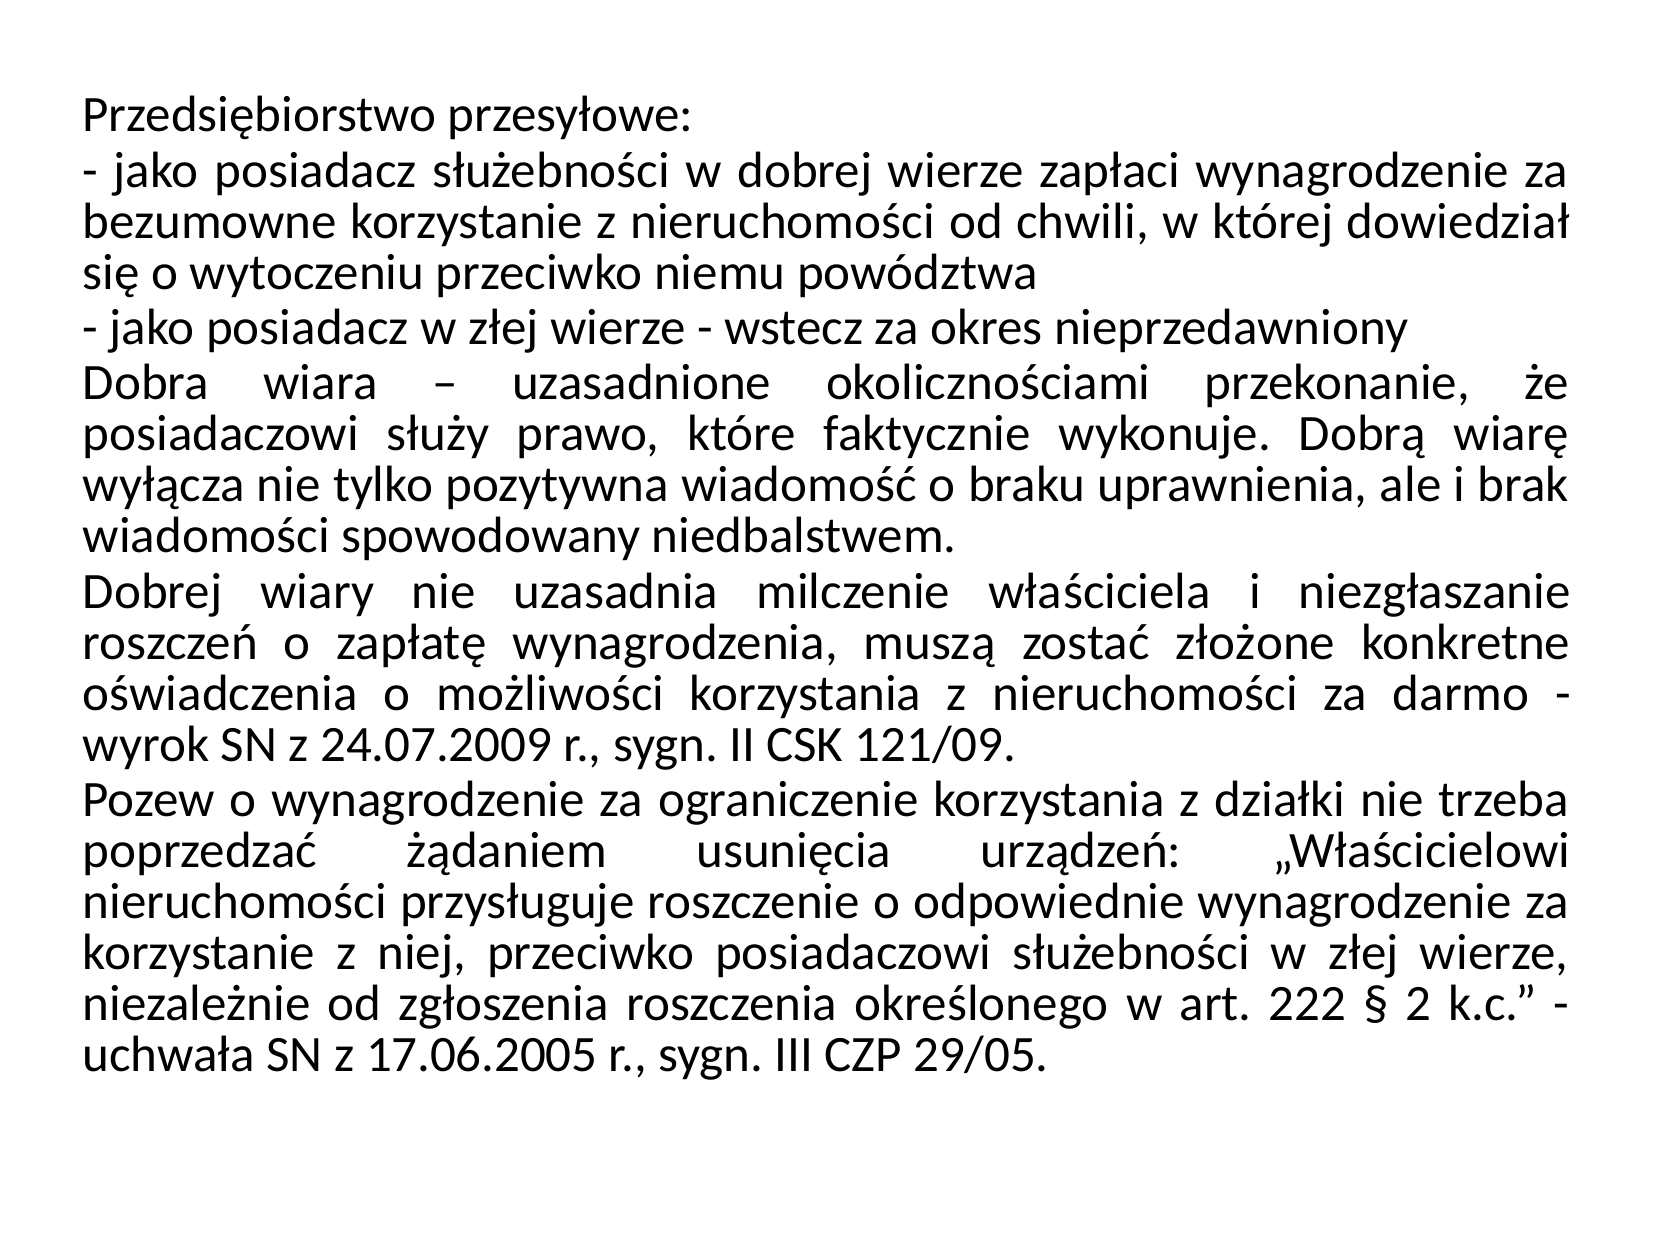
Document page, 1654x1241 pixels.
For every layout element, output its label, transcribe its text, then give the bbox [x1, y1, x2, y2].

list Przedsiębiorstwo przesyłowe: - jako posiadacz służebności w dobrej wierze zapłaci wynagrodzenie za bezumowne korzystanie z nieruchomości od chwili, w której dowiedział się o wytoczeniu przeciwko niemu powództwa - jako posiadacz w złej wierze - wstecz za okres nieprzedawniony Dobra wiara – uzasadnione okolicznościami przekonanie, że posiadaczowi służy prawo, które faktycznie wykonuje. Dobrą wiarę wyłącza nie tylko pozytywna wiadomość o braku uprawnienia, ale i brak wiadomości spowodowany niedbalstwem. Dobrej wiary nie uzasadnia milczenie właściciela i niezgłaszanie roszczeń o zapłatę wynagrodzenia, muszą zostać złożone konkretne oświadczenia o możliwości korzystania z nieruchomości za darmo - wyrok SN z 24.07.2009 r., sygn. II CSK 121/09. Pozew o wynagrodzenie za ograniczenie korzystania z działki nie trzeba poprzedzać żądaniem usunięcia urządzeń: „Właścicielowi nieruchomości przysługuje roszczenie o odpowiednie wynagrodzenie za korzystanie z niej, przeciwko posiadaczowi służebności w złej wierze, niezależnie od zgłoszenia roszczenia określonego w art. 222 § 2 k.c.” - uchwała SN z 17.06.2005 r., sygn. III CZP 29/05. [82, 47, 1571, 1109]
